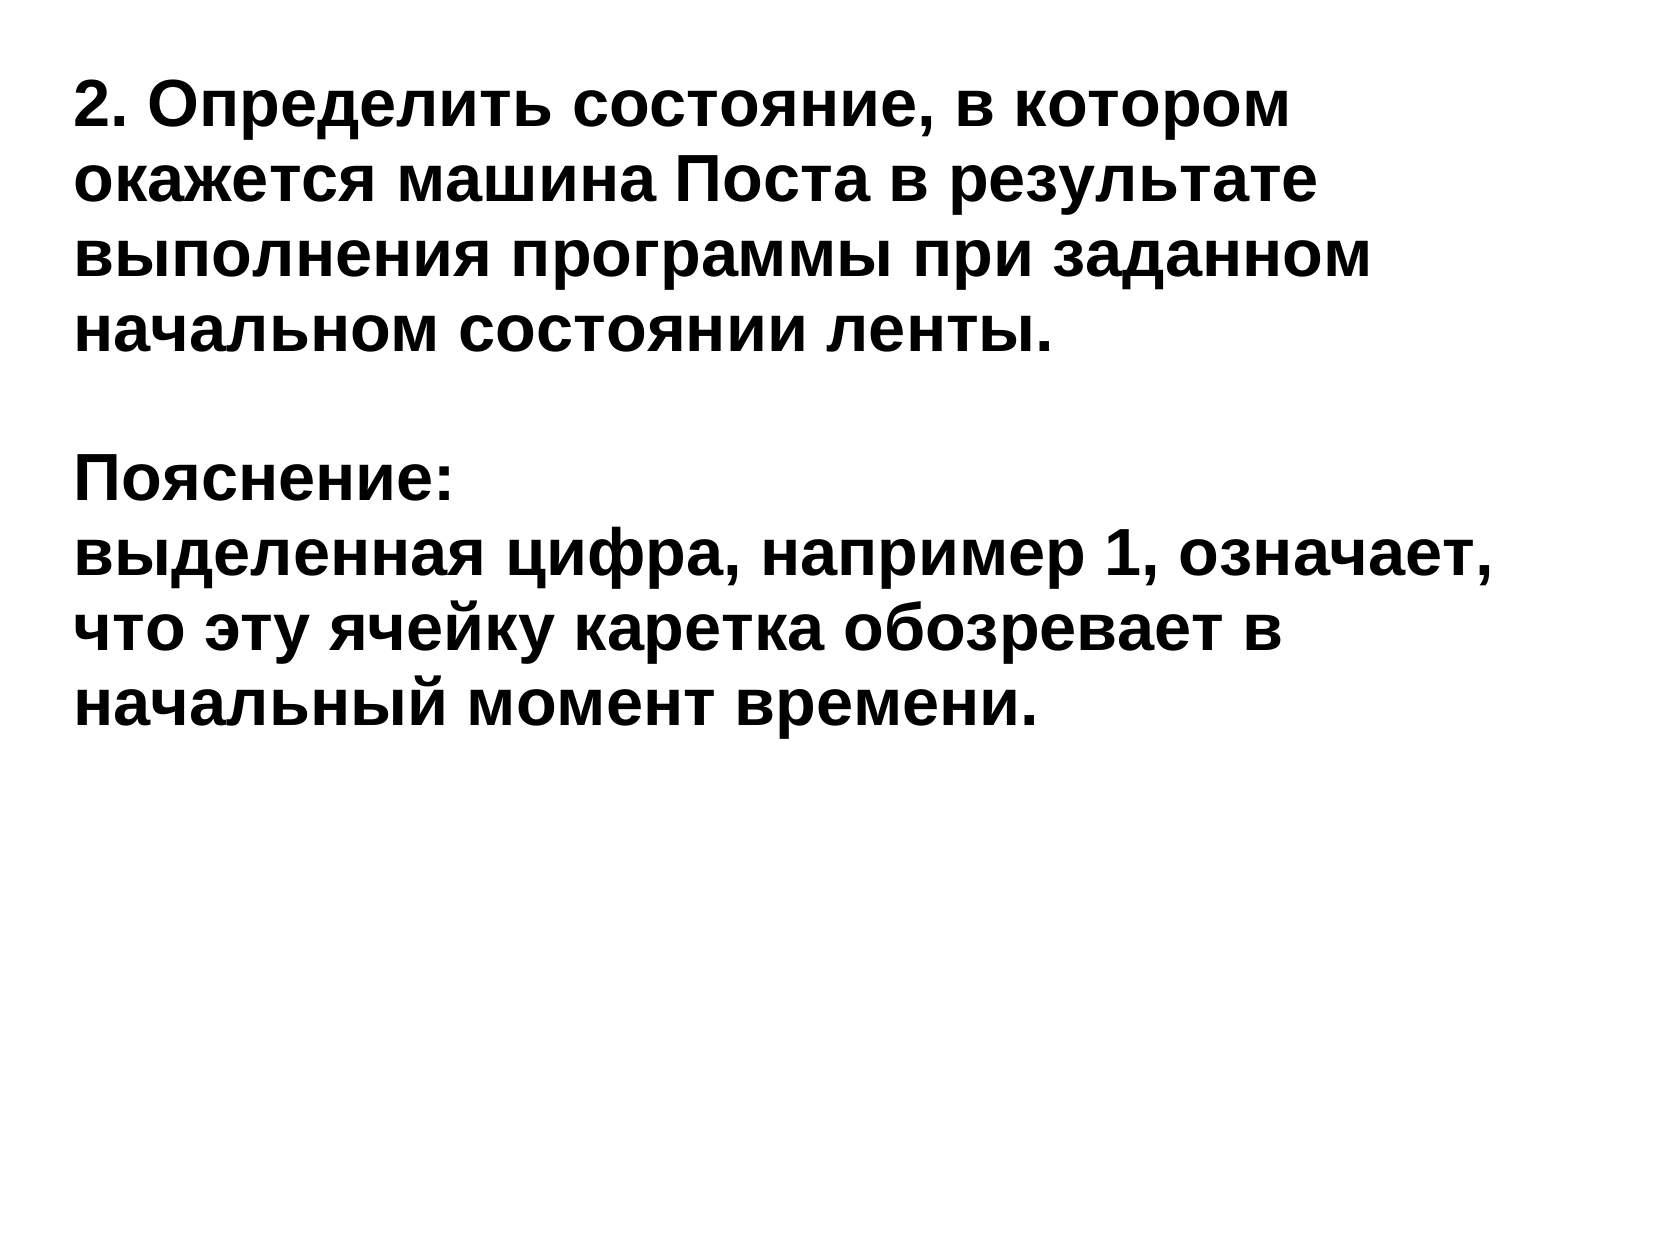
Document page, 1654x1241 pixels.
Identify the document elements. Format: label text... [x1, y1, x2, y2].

text_box 2. Определить состояние, в котором окажется машина Поста в результате выполнения программы при заданном начальном состоянии ленты. Пояснение: выделенная цифра, например 1, означает, что эту ячейку каретка обозревает в начальный момент времени. [59, 59, 1595, 747]
